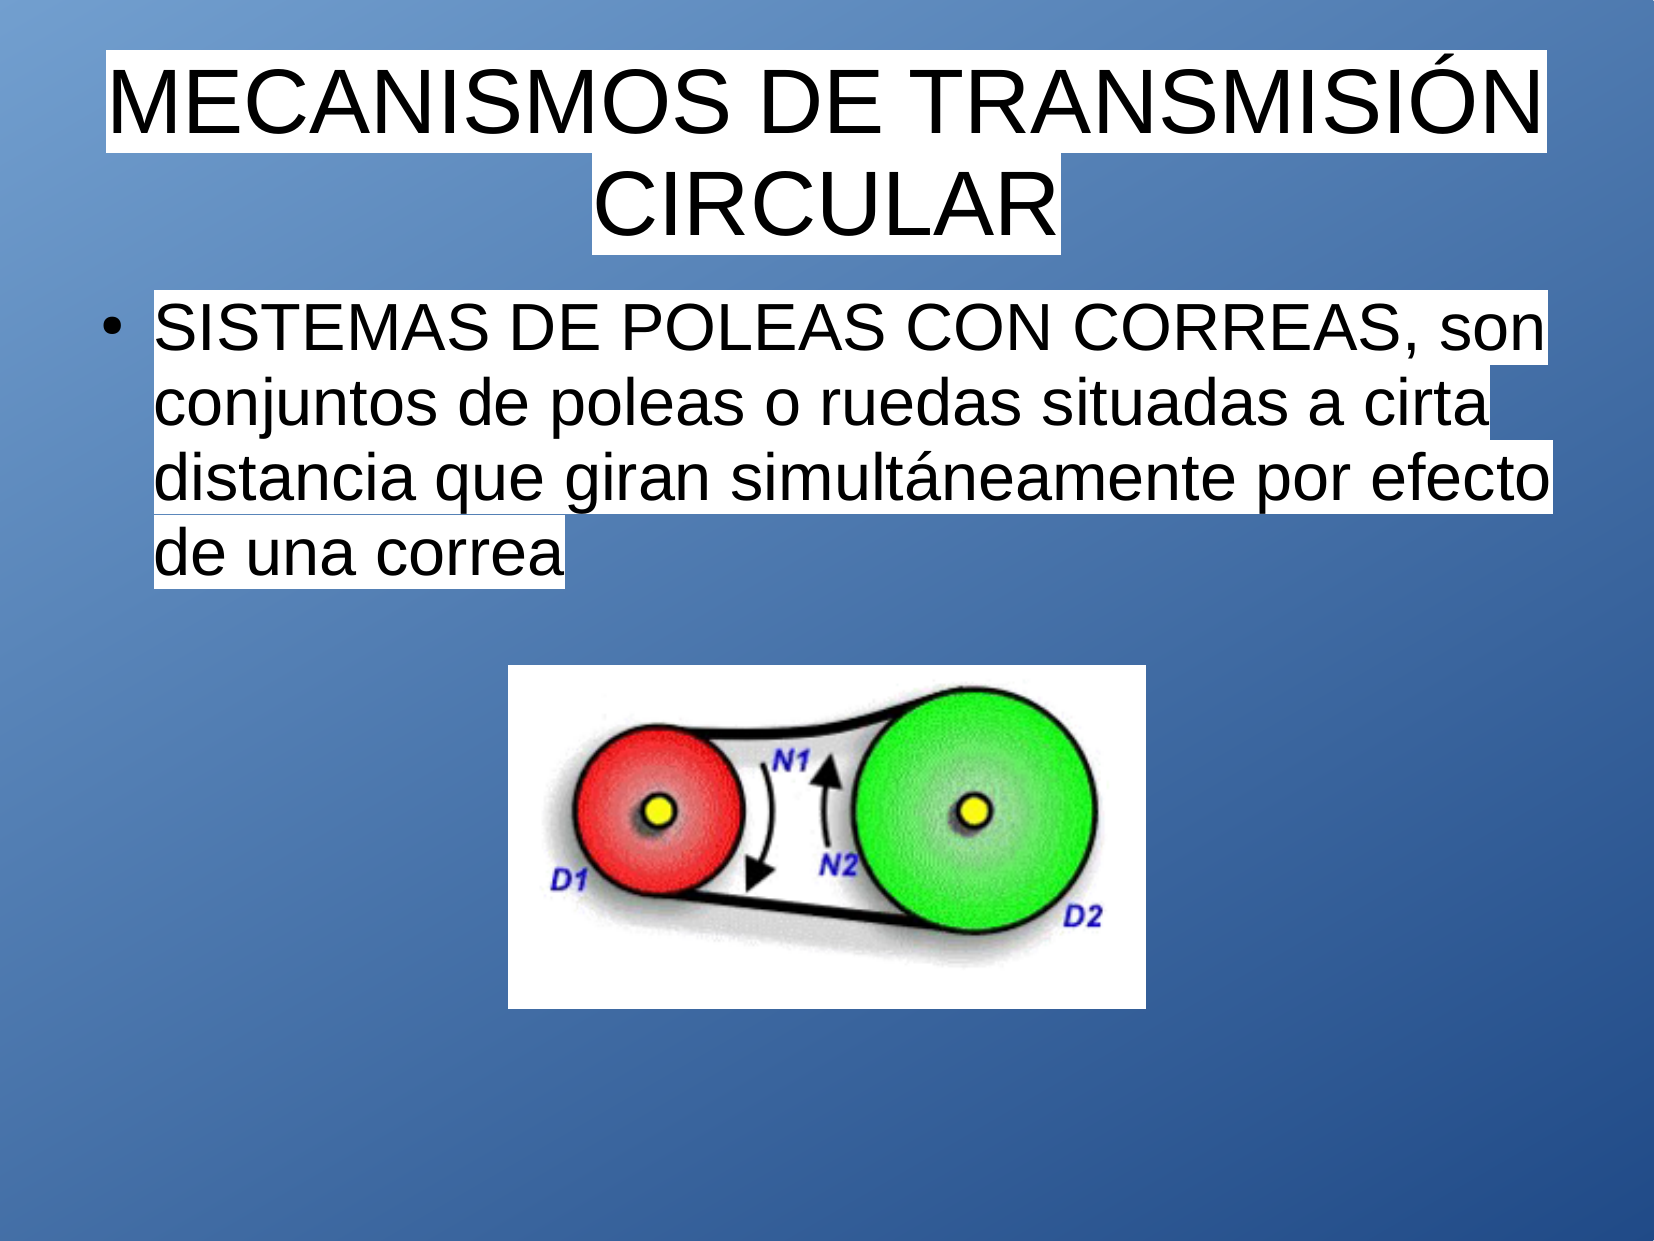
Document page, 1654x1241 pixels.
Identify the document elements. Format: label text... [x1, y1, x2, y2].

picture [508, 665, 1146, 1009]
title MECANISMOS DE TRANSMISIÓN CIRCULAR [82, 49, 1571, 257]
list SISTEMAS DE POLEAS CON CORREAS, son conjuntos de poleas o ruedas situadas a cirta distancia que giran simultáneamente por efecto de una correa [82, 290, 1571, 634]
